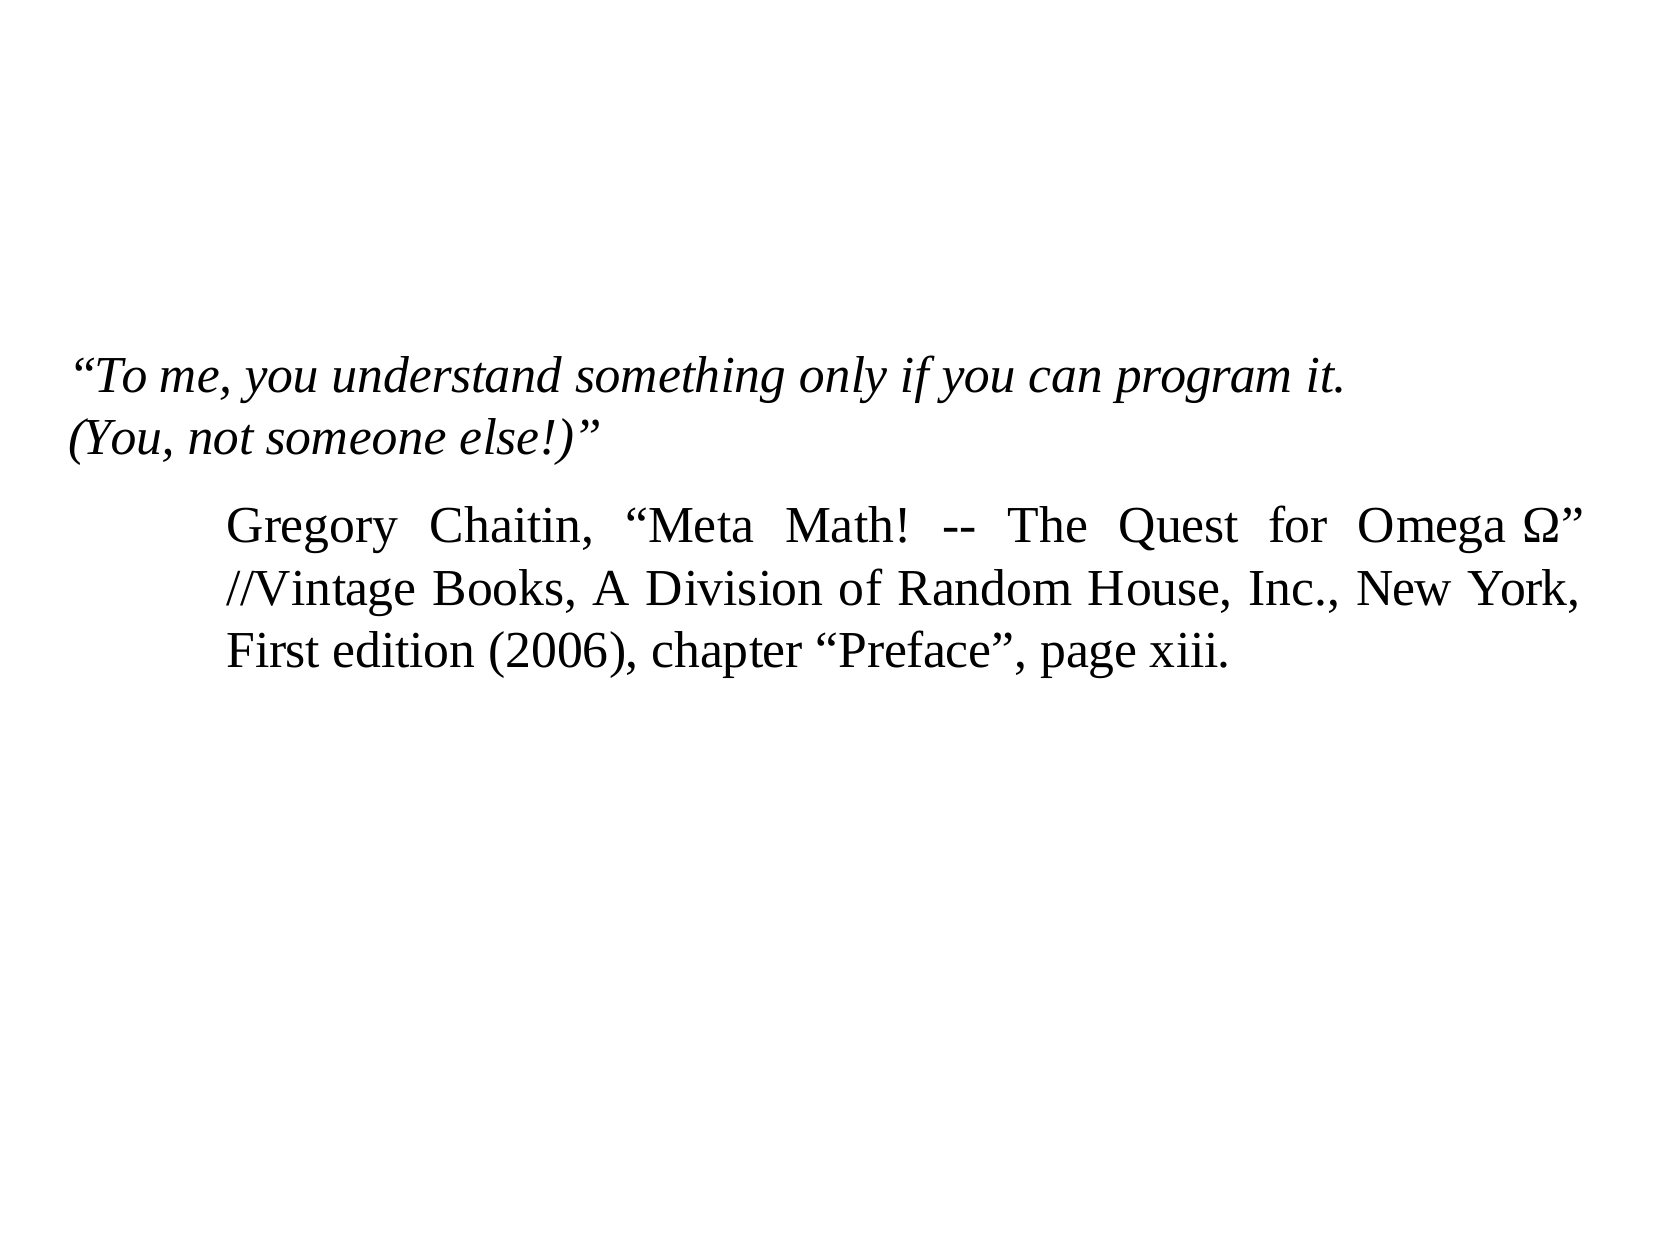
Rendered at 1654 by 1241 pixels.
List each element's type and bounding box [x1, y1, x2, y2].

chart [0, 345, 1654, 711]
